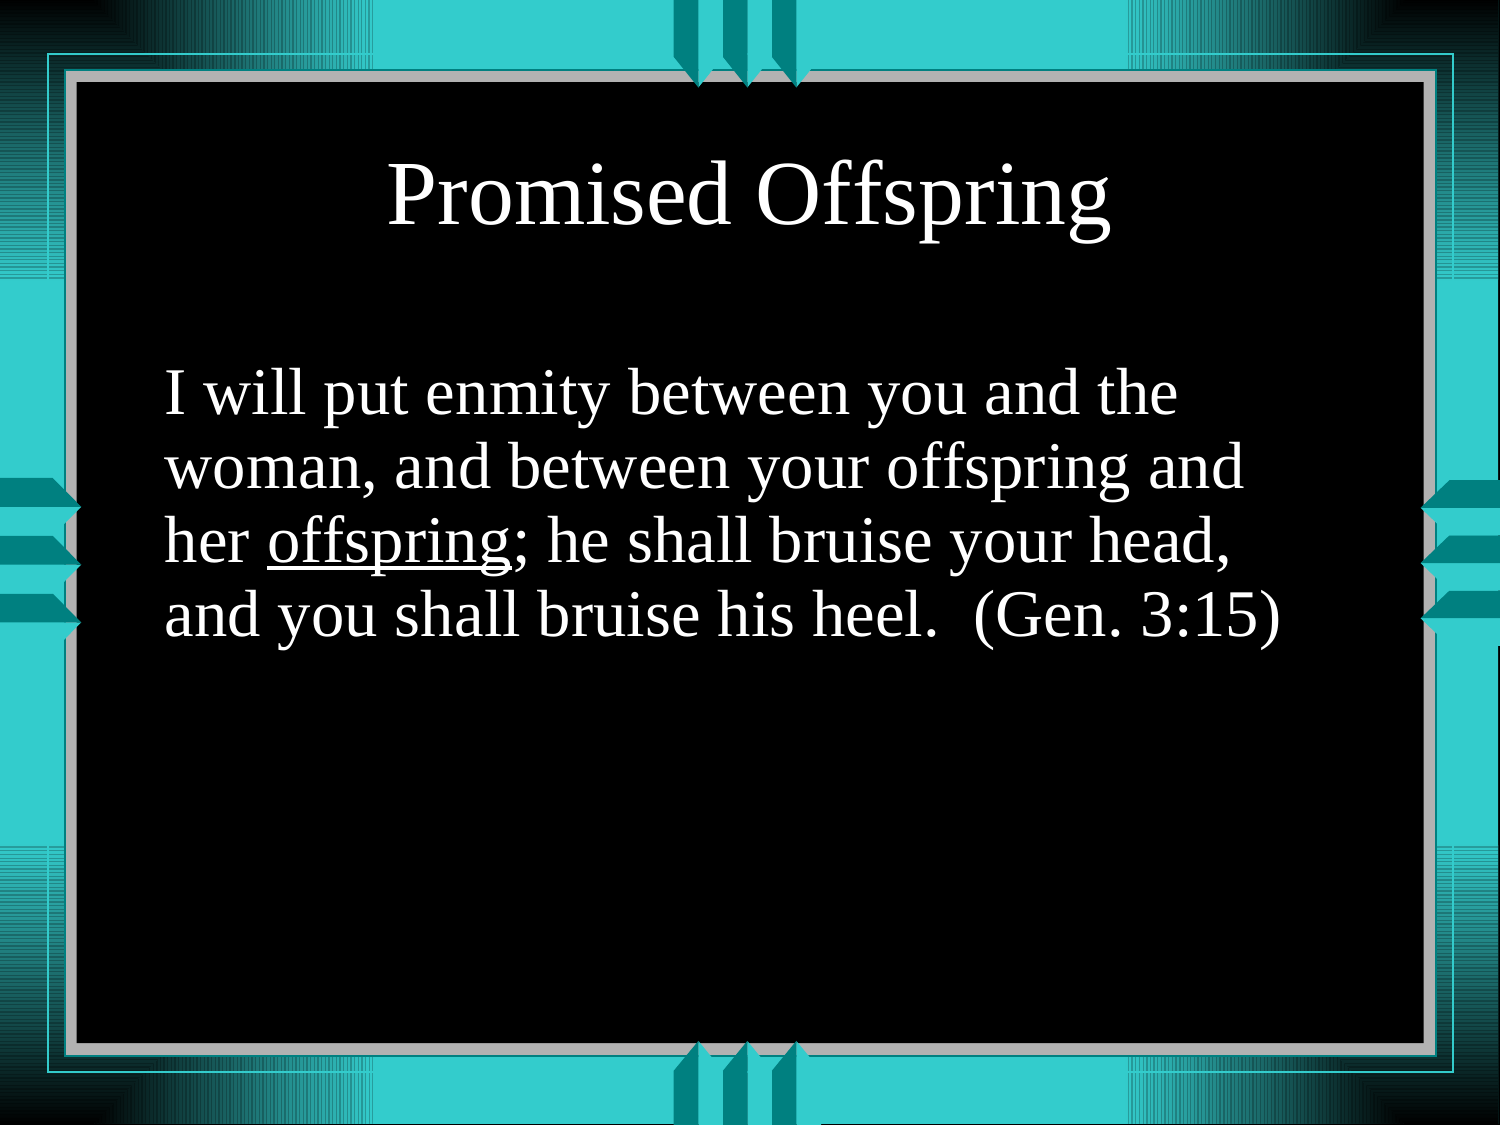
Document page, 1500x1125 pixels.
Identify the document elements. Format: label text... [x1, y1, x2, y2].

text_box I will put enmity between you and the woman, and between your offspring and her offspring; he shall bruise your head, and you shall bruise his heel. (Gen. 3:15) [150, 347, 1351, 659]
title Promised Offspring [112, 107, 1388, 281]
